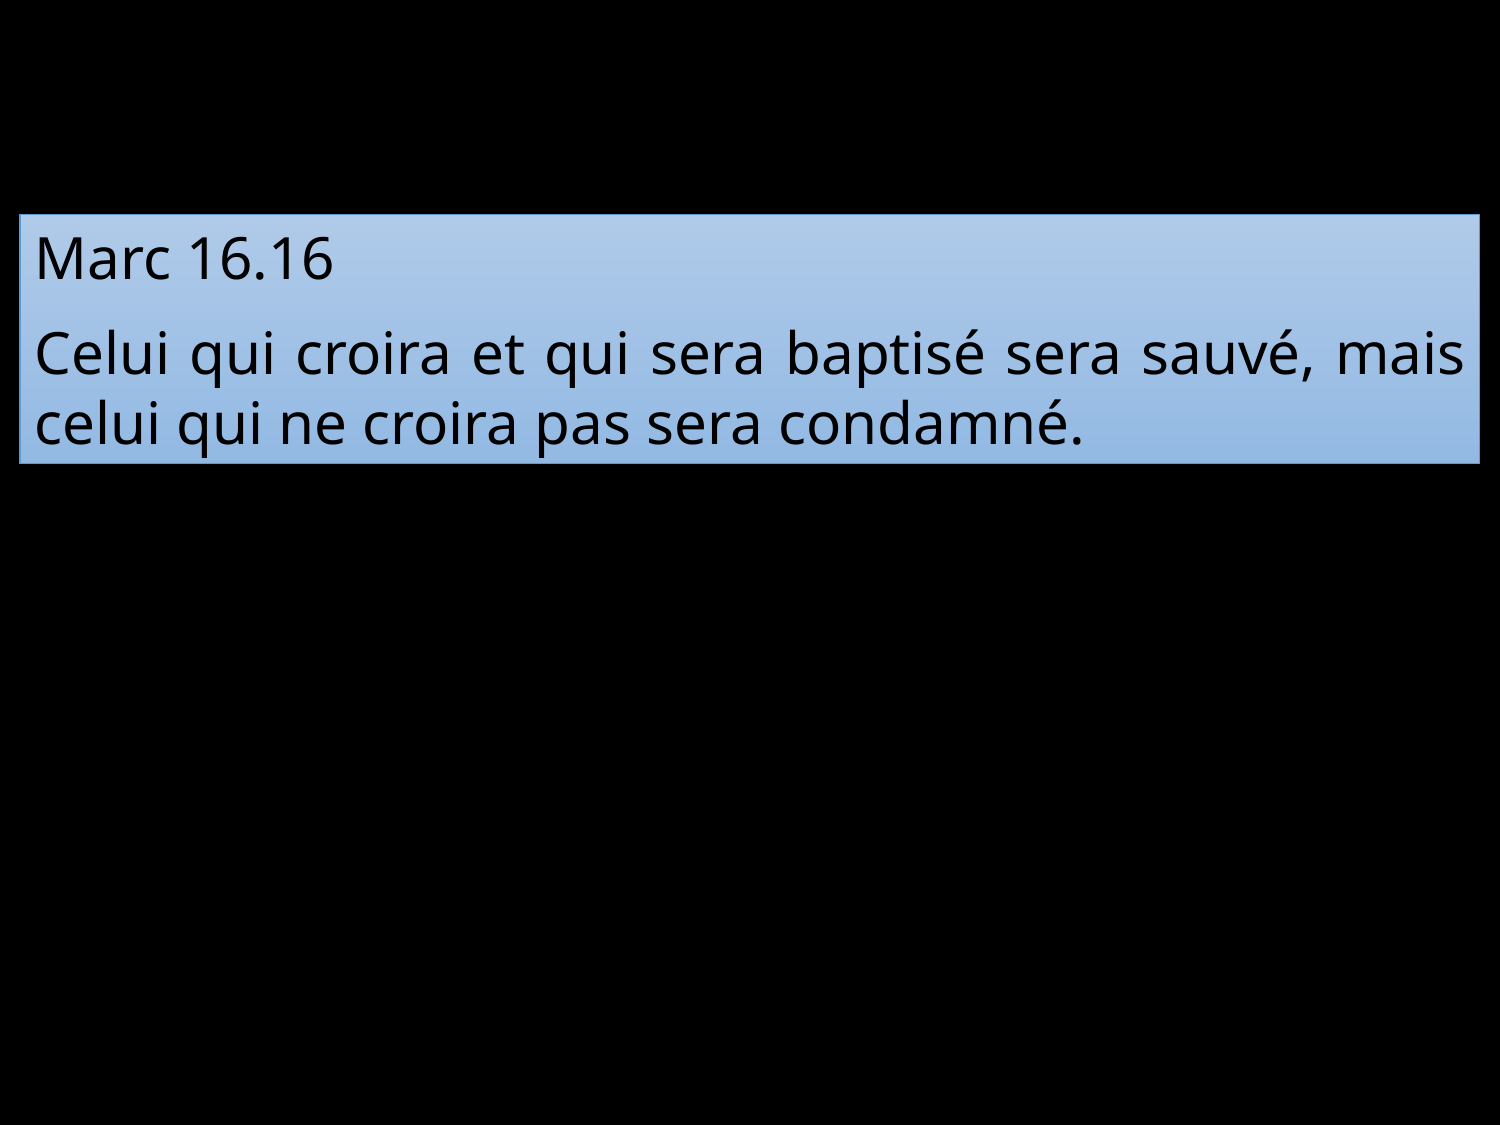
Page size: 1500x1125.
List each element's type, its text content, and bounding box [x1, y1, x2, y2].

text_box Marc 16.16 Celui qui croira et qui sera baptisé sera sauvé, mais celui qui ne croira pas sera condamné. [20, 214, 1480, 464]
